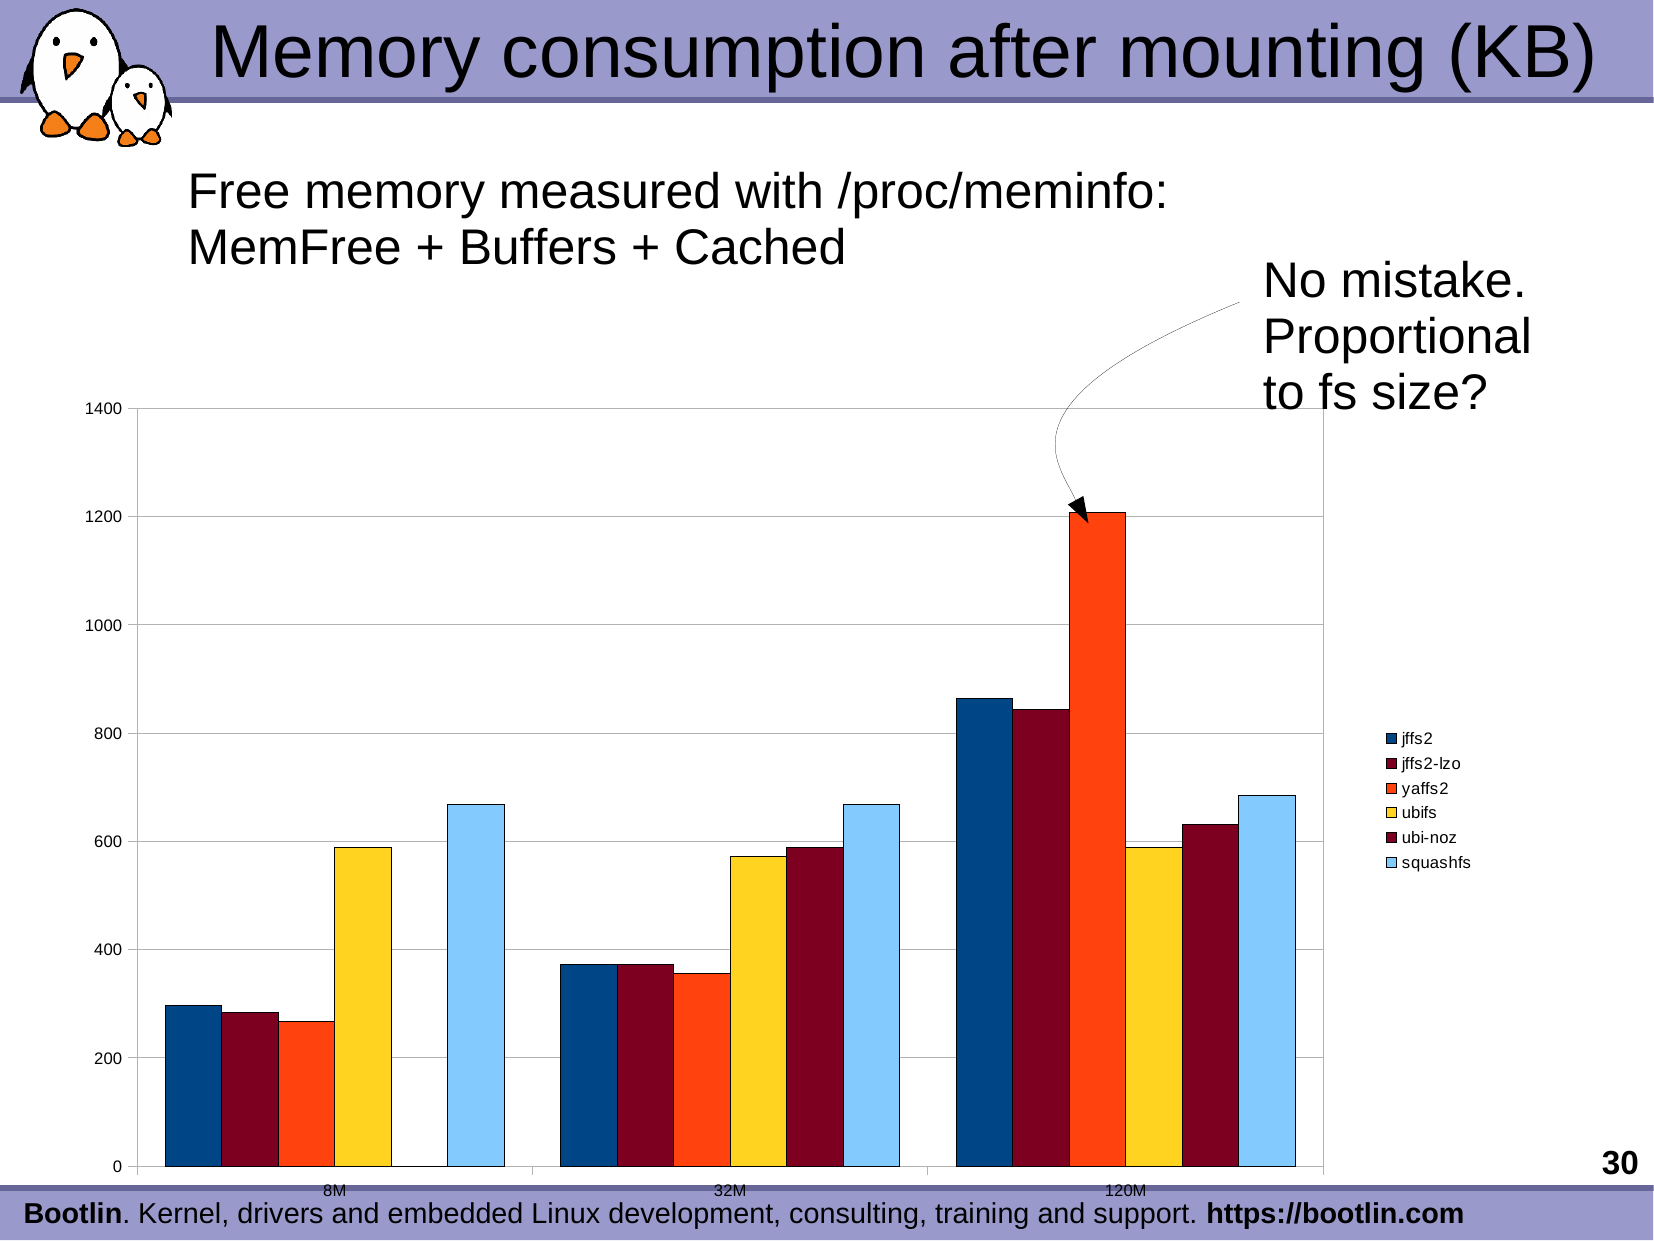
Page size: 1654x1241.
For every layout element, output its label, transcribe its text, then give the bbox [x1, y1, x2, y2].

text_box No mistake. Proportional to fs size? [1263, 252, 1533, 439]
picture [20, 8, 172, 147]
chart [84, 350, 1497, 1200]
title Memory consumption after mounting (KB) [178, 5, 1631, 97]
text_box Free memory measured with /proc/meminfo: MemFree + Buffers + Cached [187, 163, 1170, 288]
